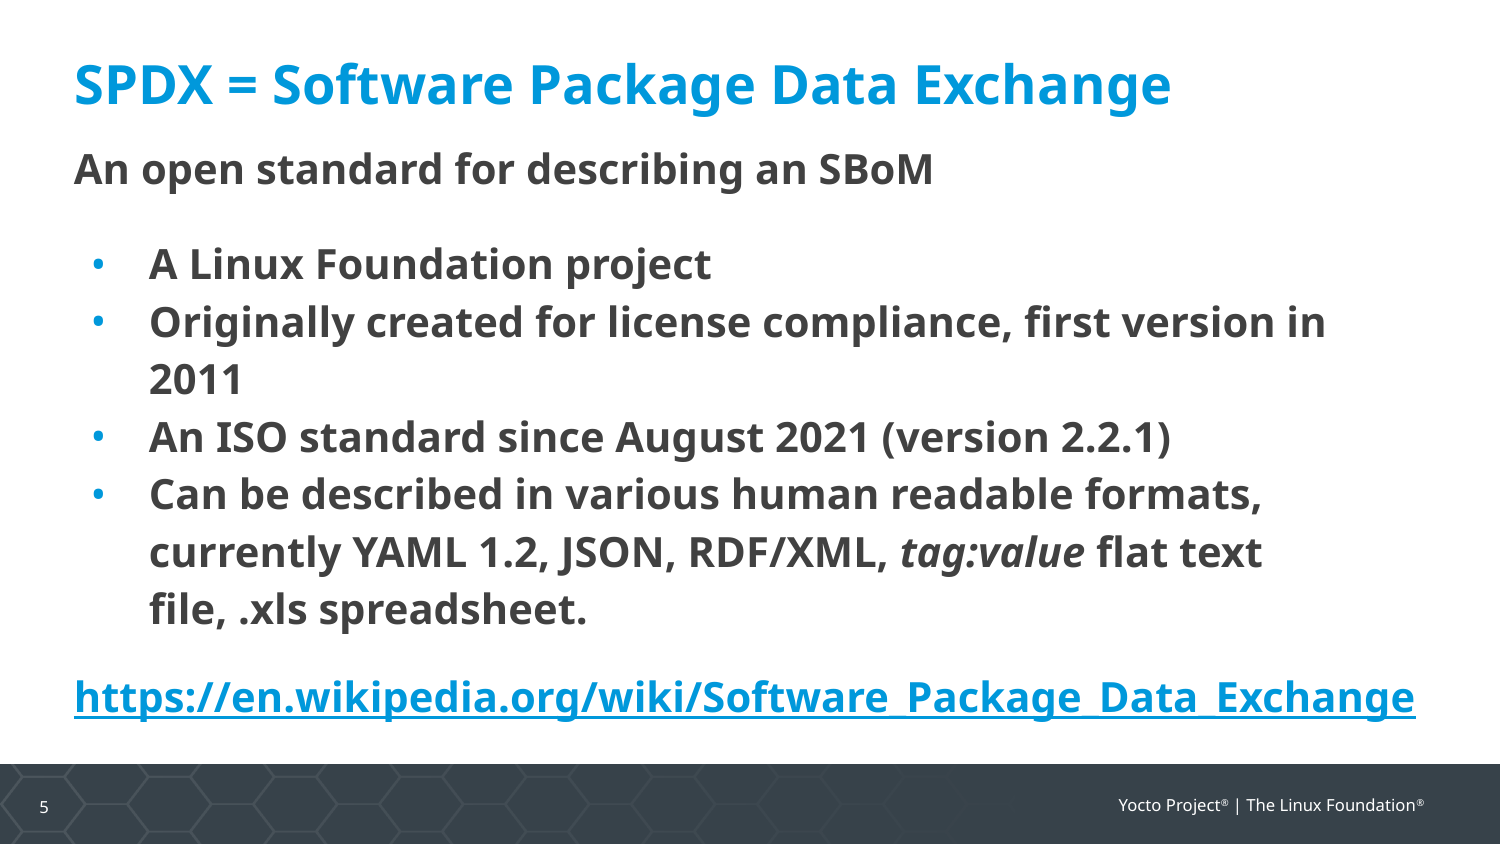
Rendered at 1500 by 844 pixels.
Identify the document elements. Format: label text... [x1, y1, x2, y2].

list An open standard for describing an SBoM A Linux Foundation project Originally created for license compliance, first version in 2011 An ISO standard since August 2021 (version 2.2.1) Can be described in various human readable formats, currently YAML 1.2, JSON, RDF/XML, tag:value flat text file, .xls spreadsheet. https://en.wikipedia.org/wiki/Software_Package_Data_Exchange [73, 143, 1425, 701]
picture [0, 0, 1500, 844]
title SPDX = Software Package Data Exchange [74, 50, 1425, 143]
